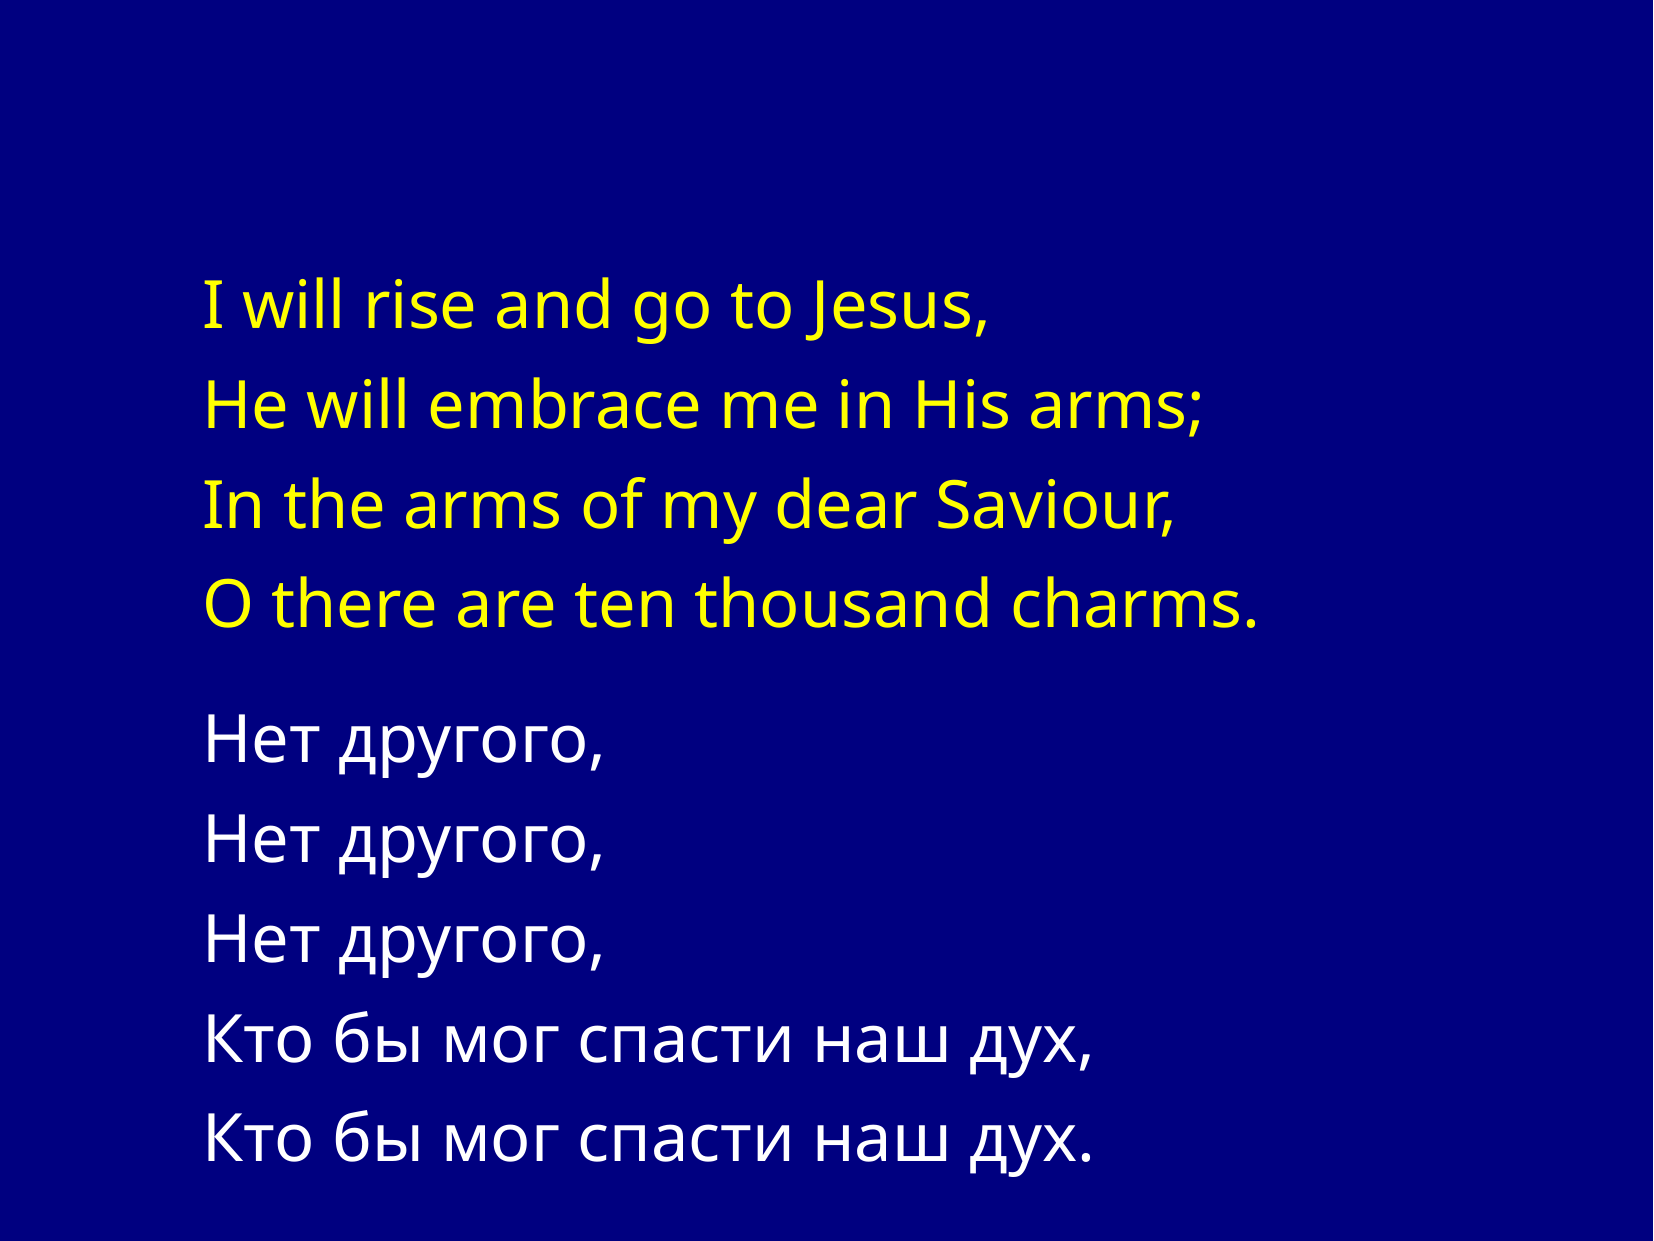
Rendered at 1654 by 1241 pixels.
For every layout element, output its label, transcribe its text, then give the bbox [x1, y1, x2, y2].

text_box Нет другого, Нет другого, Нет другого, Кто бы мог спасти наш дух, Кто бы мог спасти наш дух. [75, 675, 1576, 1163]
text_box I will rise and go to Jesus, He will embrace me in His arms; In the arms of my dear Saviour, O there are ten thousand charms. [75, 150, 1576, 638]
